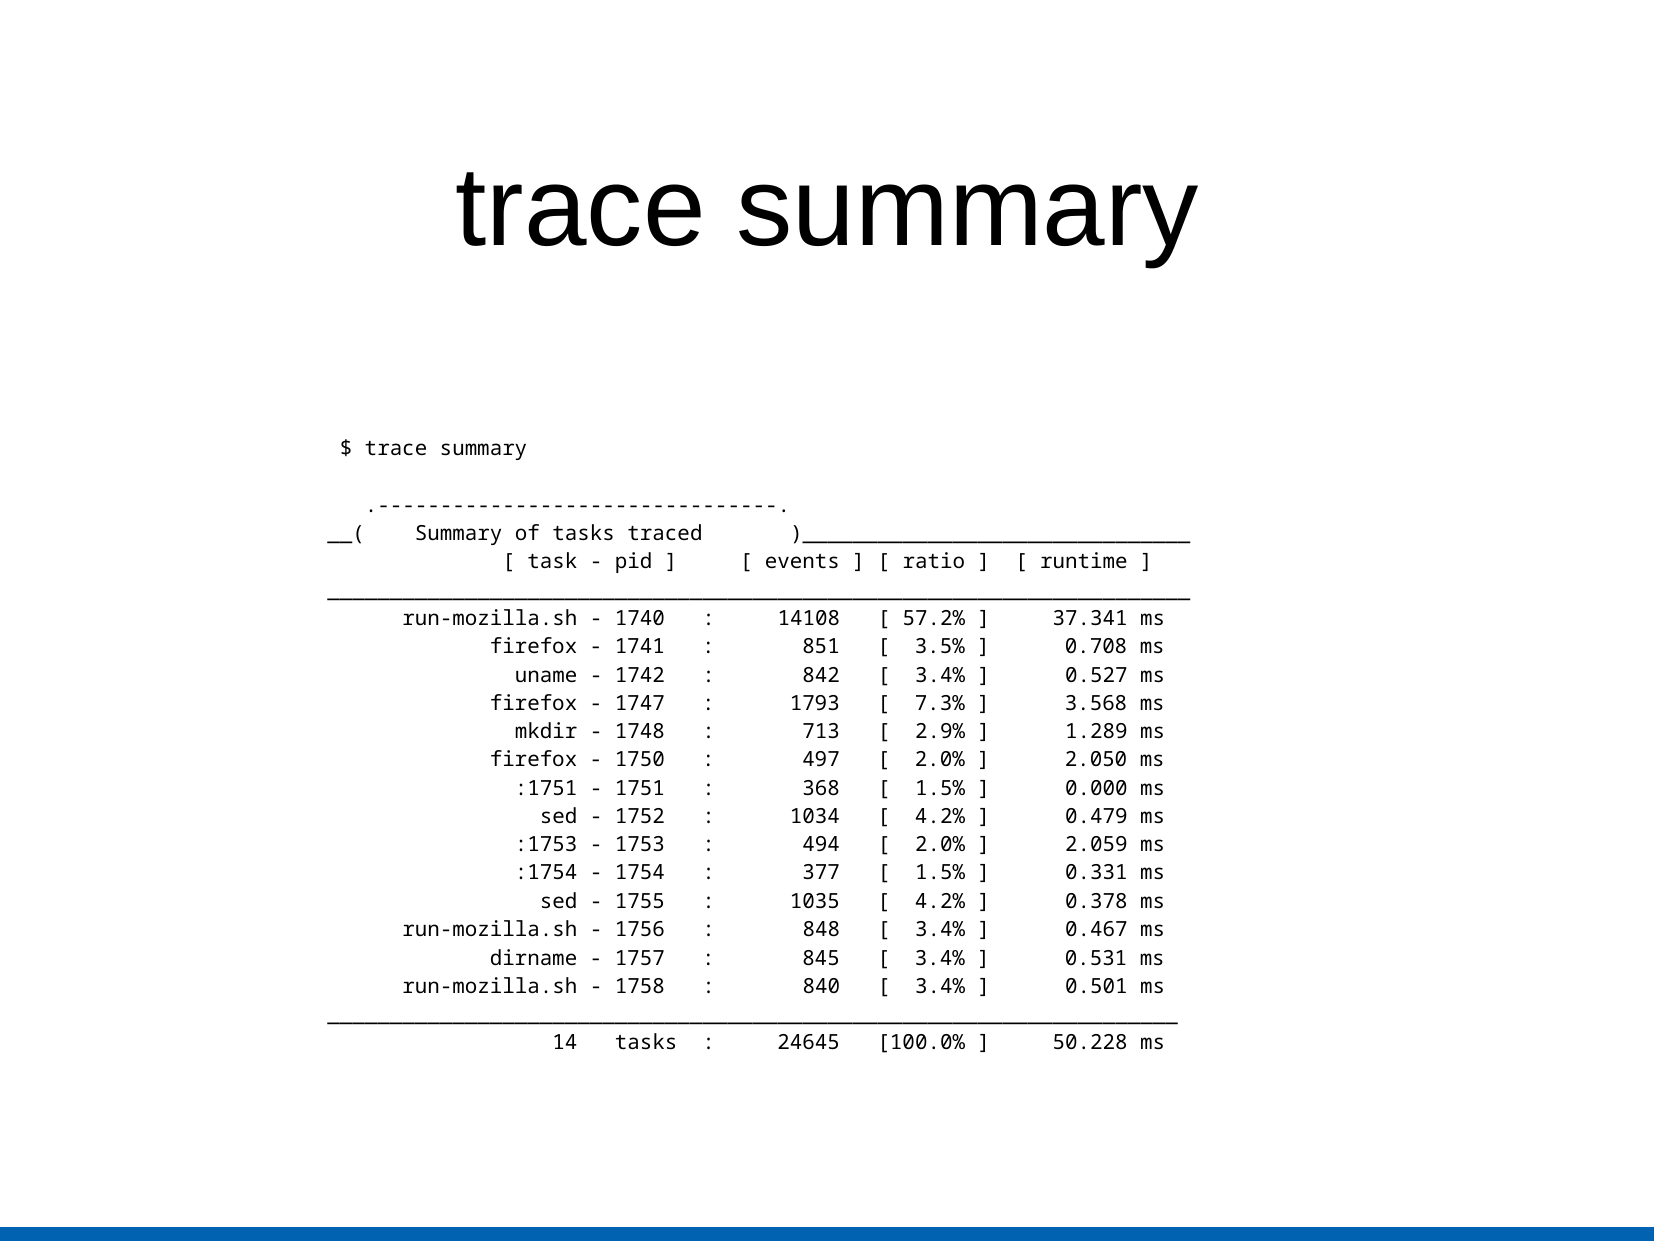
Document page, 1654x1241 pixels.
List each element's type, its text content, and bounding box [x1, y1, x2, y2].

title trace summary [121, 110, 1534, 303]
text_box $ trace summary .--------------------------------. __( Summary of tasks traced )_______________________________ [ task - pid ] [ events ] [ ratio ] [ runtime ] _____________________________________________________________________ run-mozilla.sh - 1740 : 14108 [ 57.2% ] 37.341 ms firefox - 1741 : 851 [ 3.5% ] 0.708 ms uname - 1742 : 842 [ 3.4% ] 0.527 ms firefox - 1747 : 1793 [ 7.3% ] 3.568 ms mkdir - 1748 : 713 [ 2.9% ] 1.289 ms firefox - 1750 : 497 [ 2.0% ] 2.050 ms :1751 - 1751 : 368 [ 1.5% ] 0.000 ms sed - 1752 : 1034 [ 4.2% ] 0.479 ms :1753 - 1753 : 494 [ 2.0% ] 2.059 ms :1754 - 1754 : 377 [ 1.5% ] 0.331 ms sed - 1755 : 1035 [ 4.2% ] 0.378 ms run-mozilla.sh - 1756 : 848 [ 3.4% ] 0.467 ms dirname - 1757 : 845 [ 3.4% ] 0.531 ms run-mozilla.sh - 1758 : 840 [ 3.4% ] 0.501 ms ____________________________________________________________________ 14 tasks : 24645 [100.0% ] 50.228 ms [300, 426, 1205, 976]
